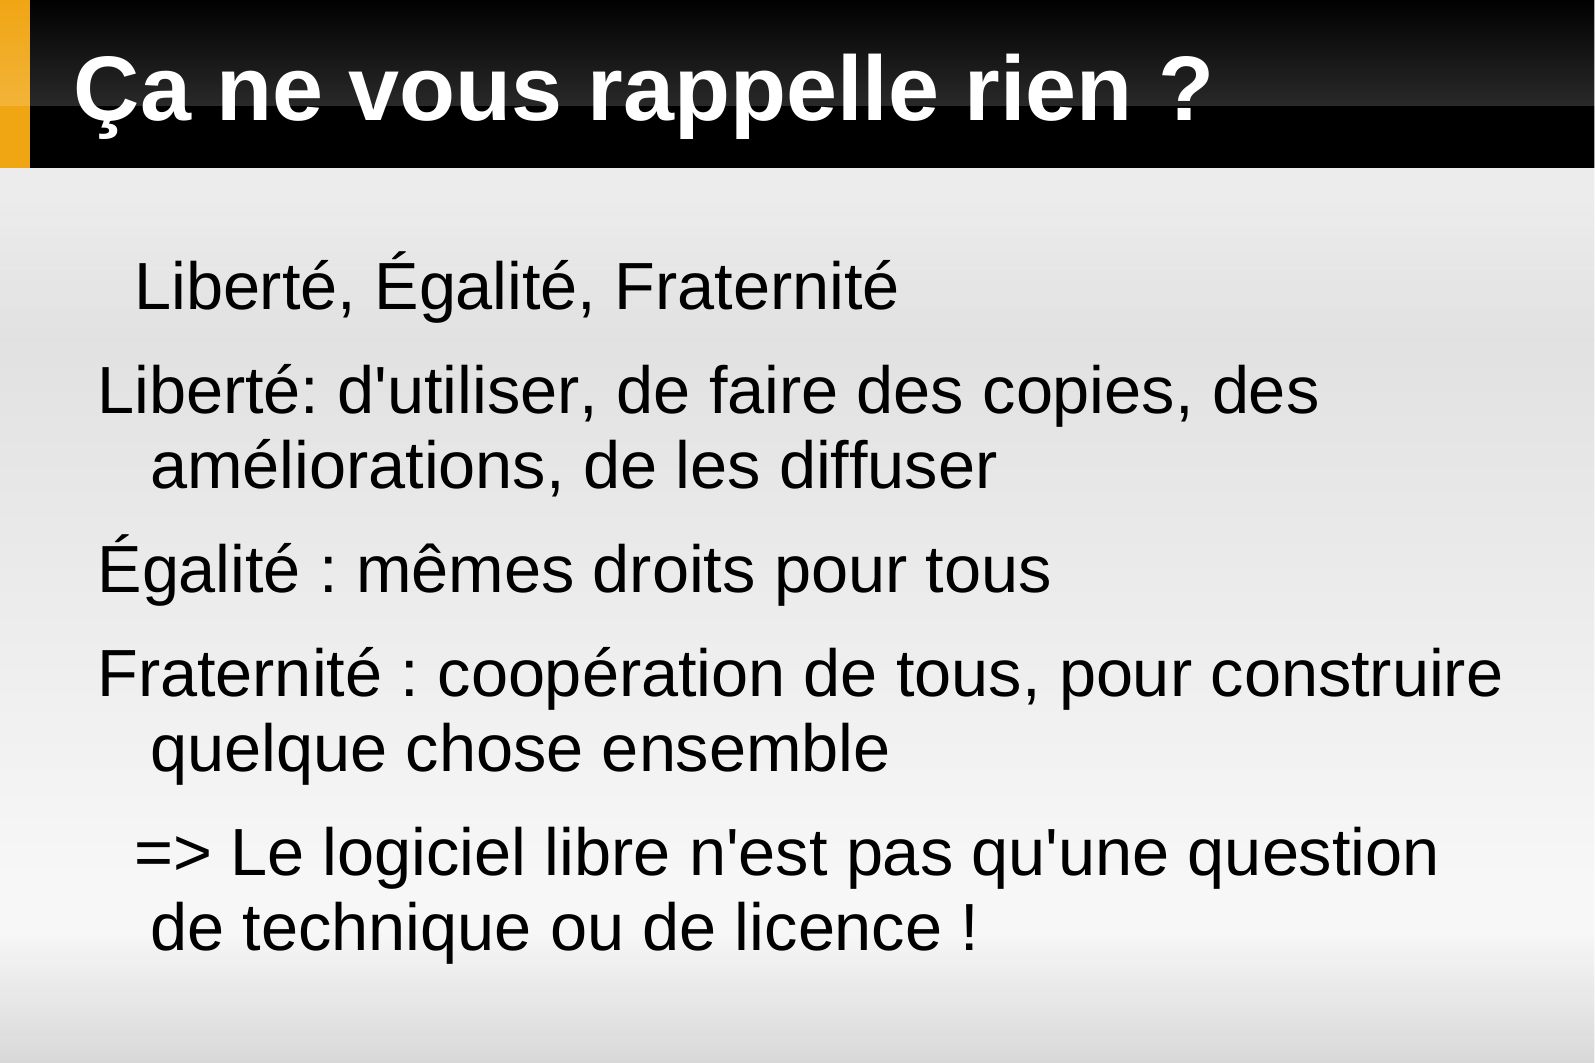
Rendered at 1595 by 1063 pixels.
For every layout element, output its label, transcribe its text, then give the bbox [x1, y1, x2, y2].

picture [0, 0, 1595, 1063]
list Liberté, Égalité, Fraternité Liberté: d'utiliser, de faire des copies, des améliorations, de les diffuser Égalité : mêmes droits pour tous Fraternité : coopération de tous, pour construire quelque chose ensemble => Le logiciel libre n'est pas qu'une question de technique ou de licence ! [79, 248, 1515, 966]
title Ça ne vous rappelle rien ? [74, 7, 1510, 171]
